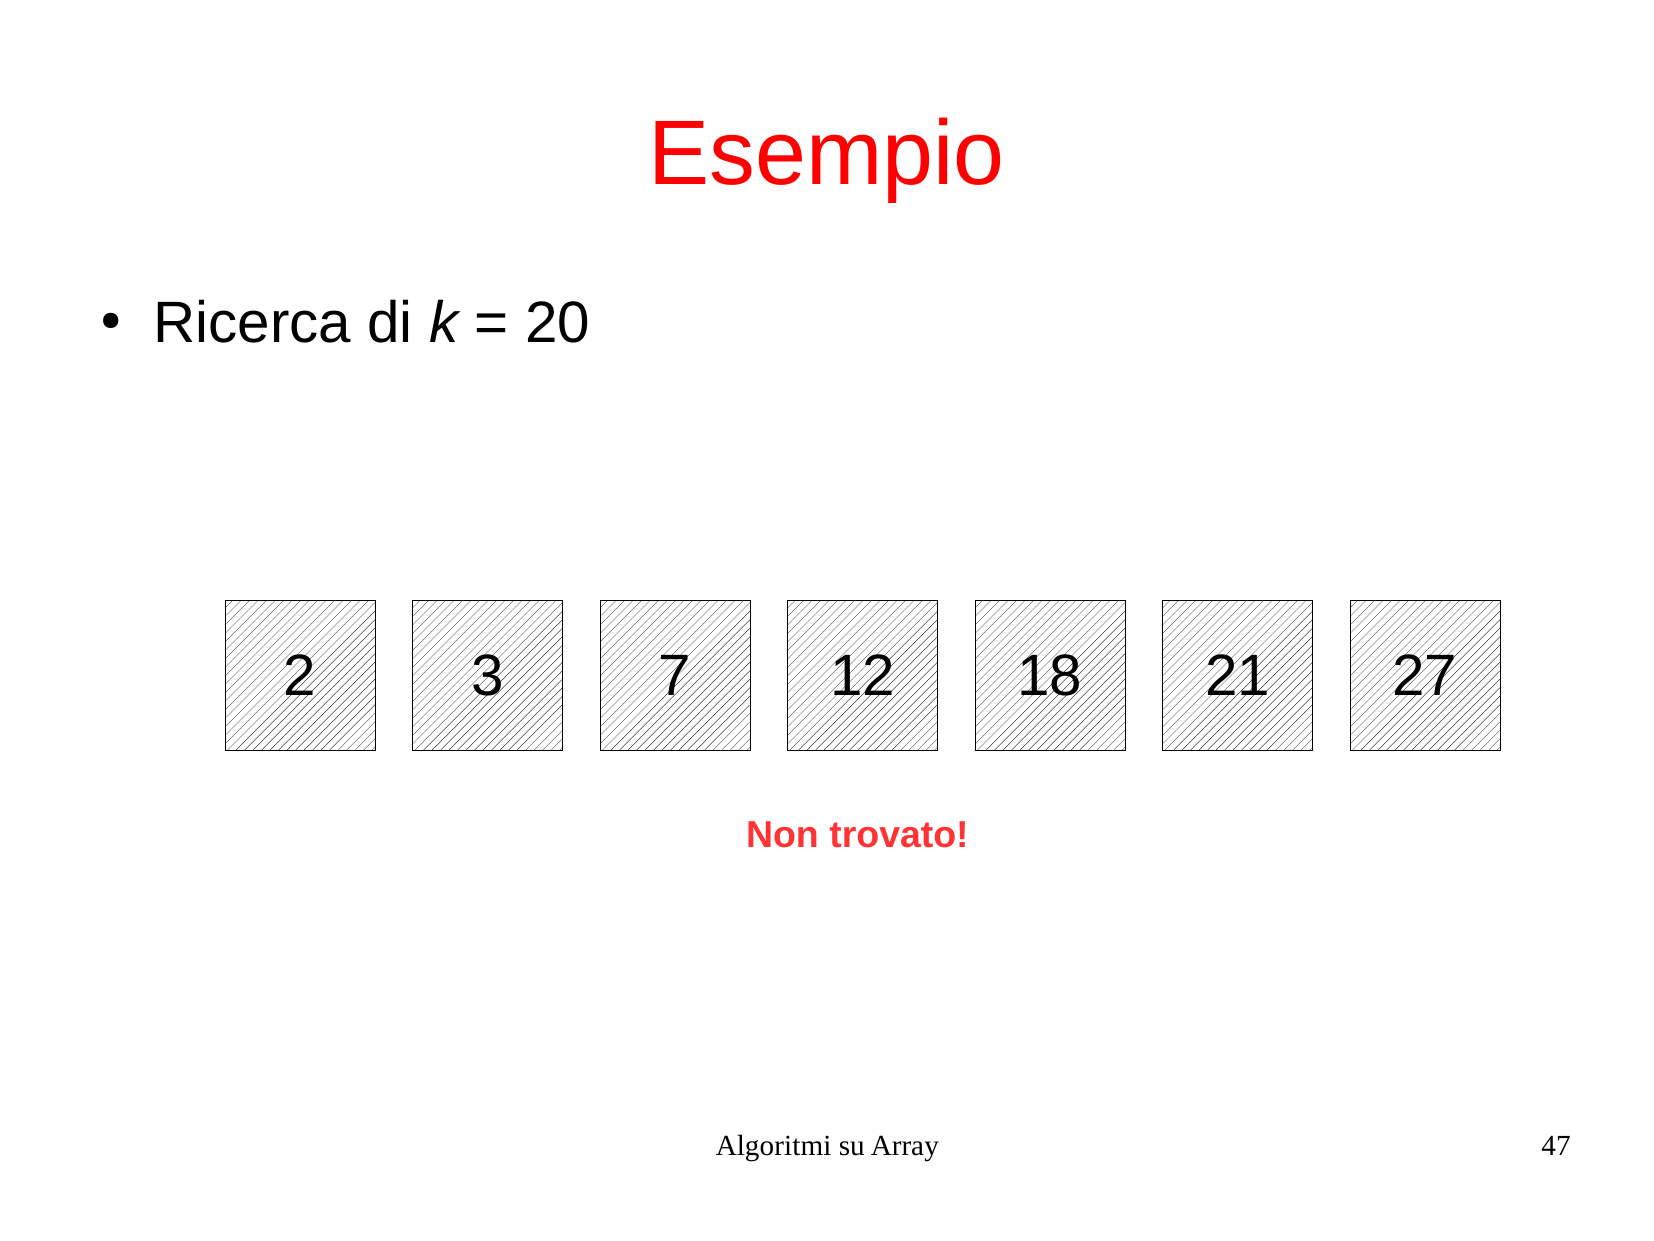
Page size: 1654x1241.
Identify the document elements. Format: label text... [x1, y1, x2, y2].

list Ricerca di k = 20 [82, 290, 1571, 1088]
text_box 12 [787, 600, 938, 751]
text_box 7 [600, 600, 751, 751]
text_box 2 [225, 600, 376, 751]
title Esempio [82, 49, 1571, 257]
text_box 3 [412, 600, 563, 751]
text_box Non trovato! [731, 805, 984, 863]
text_box 18 [975, 600, 1126, 751]
text_box 27 [1350, 600, 1501, 751]
text_box 21 [1162, 600, 1313, 751]
